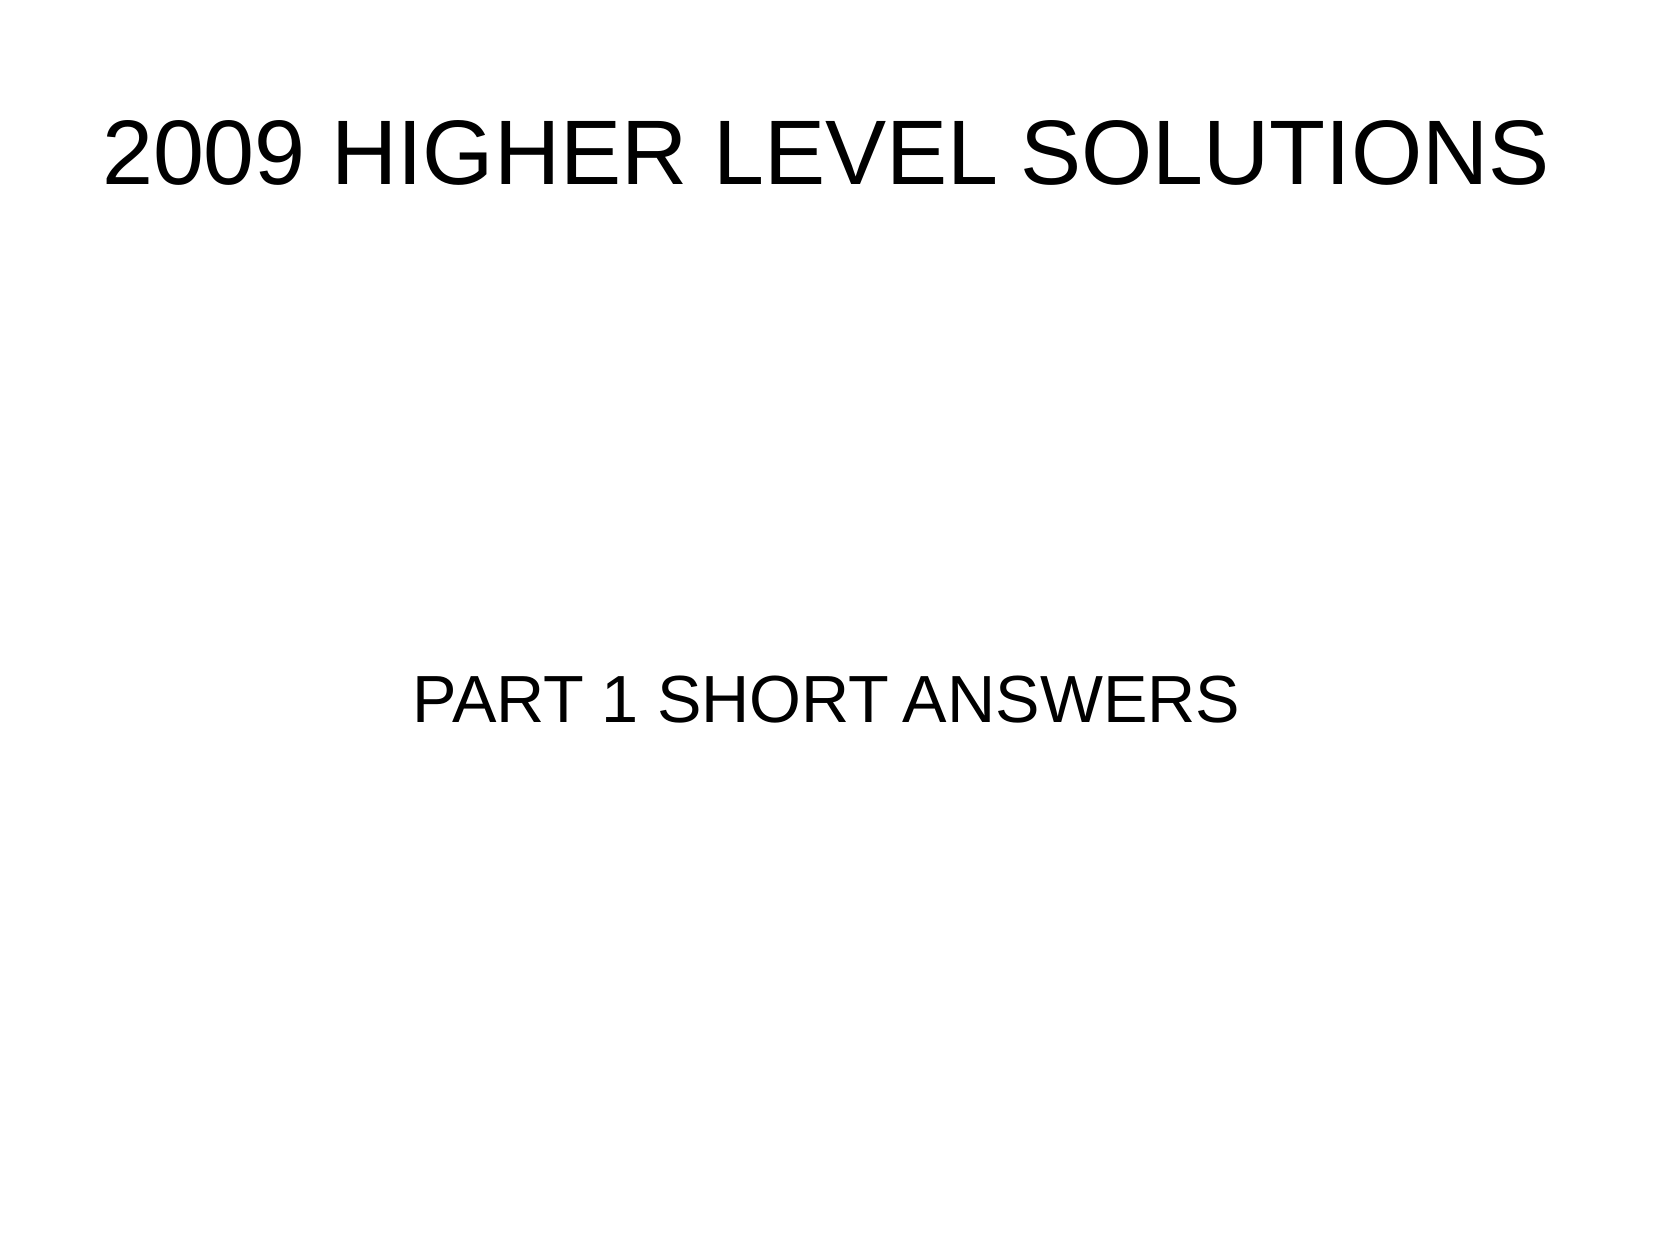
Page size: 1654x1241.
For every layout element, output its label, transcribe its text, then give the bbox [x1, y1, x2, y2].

subtitle PART 1 SHORT ANSWERS [82, 297, 1571, 1102]
title 2009 HIGHER LEVEL SOLUTIONS [82, 56, 1571, 250]
